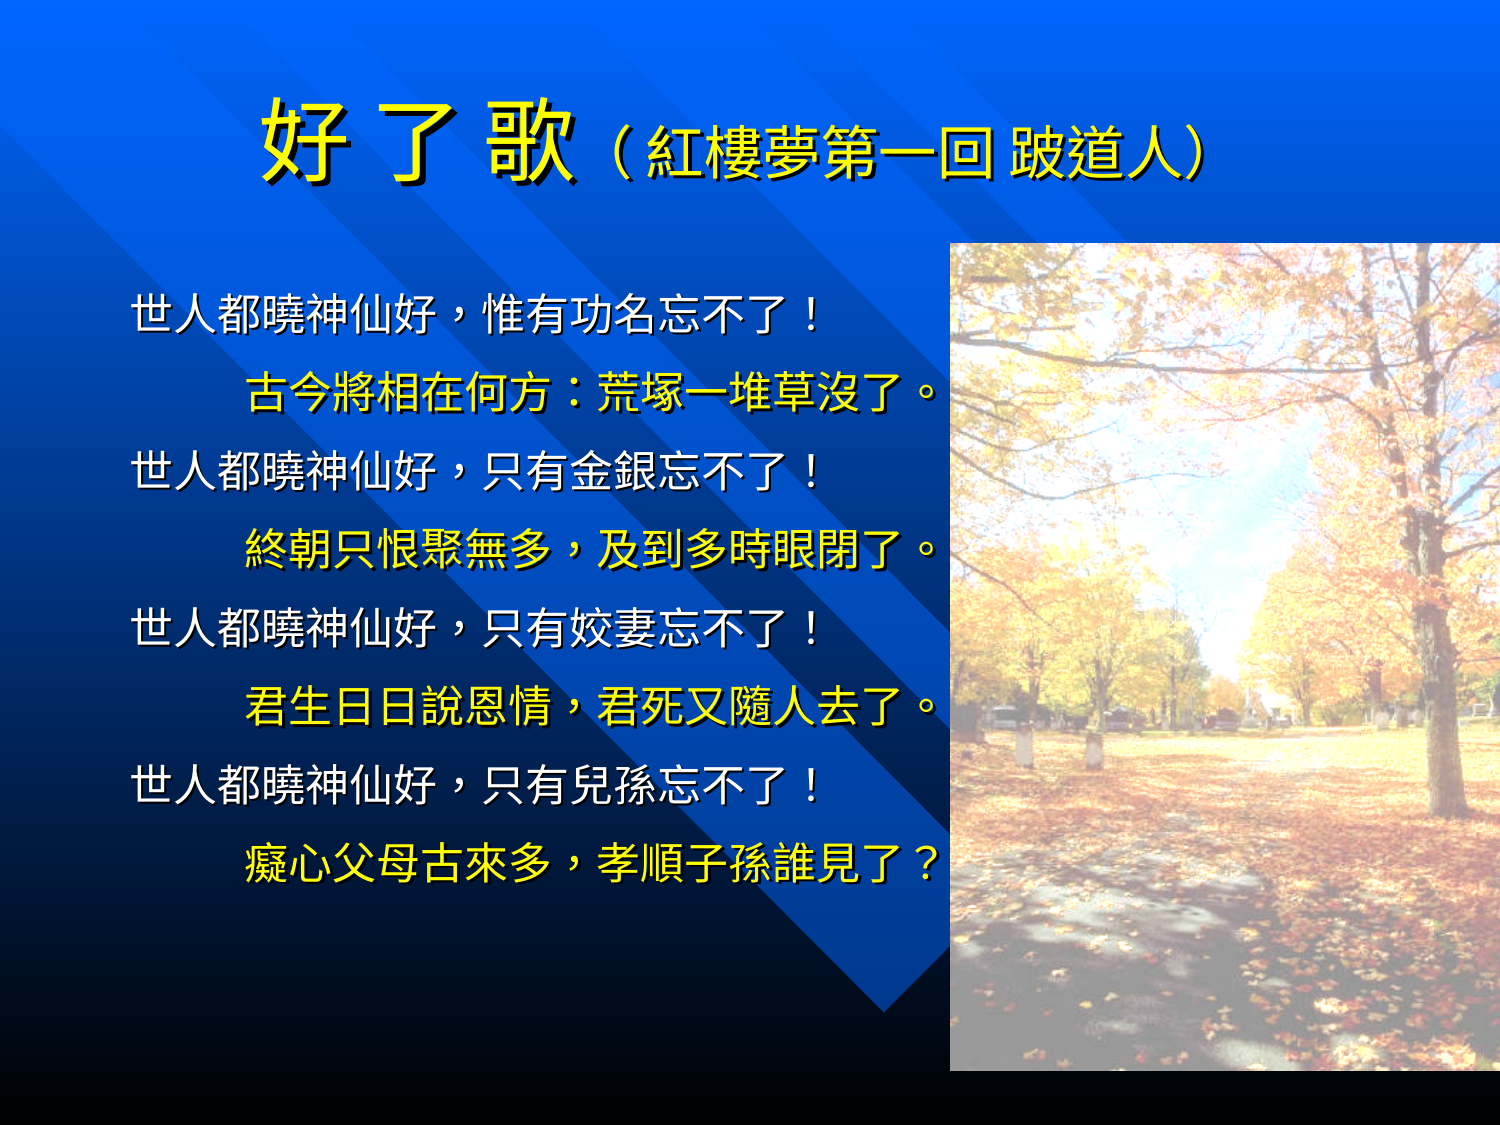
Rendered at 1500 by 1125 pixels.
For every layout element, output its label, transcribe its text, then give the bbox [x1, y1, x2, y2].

list 世人都曉神仙好，惟有功名忘不了！ 古今將相在何方：荒塚一堆草沒了。 世人都曉神仙好，只有金銀忘不了！ 終朝只恨聚無多，及到多時眼閉了。 世人都曉神仙好，只有姣妻忘不了！ 君生日日說恩情，君死又隨人去了。 世人都曉神仙好，只有兒孫忘不了！ 癡心父母古來多，孝順子孫誰見了？ [64, 278, 950, 1010]
title 好 了 歌（ 紅樓夢第一回 跛道人） [112, 37, 1388, 238]
picture [950, 243, 1500, 1071]
